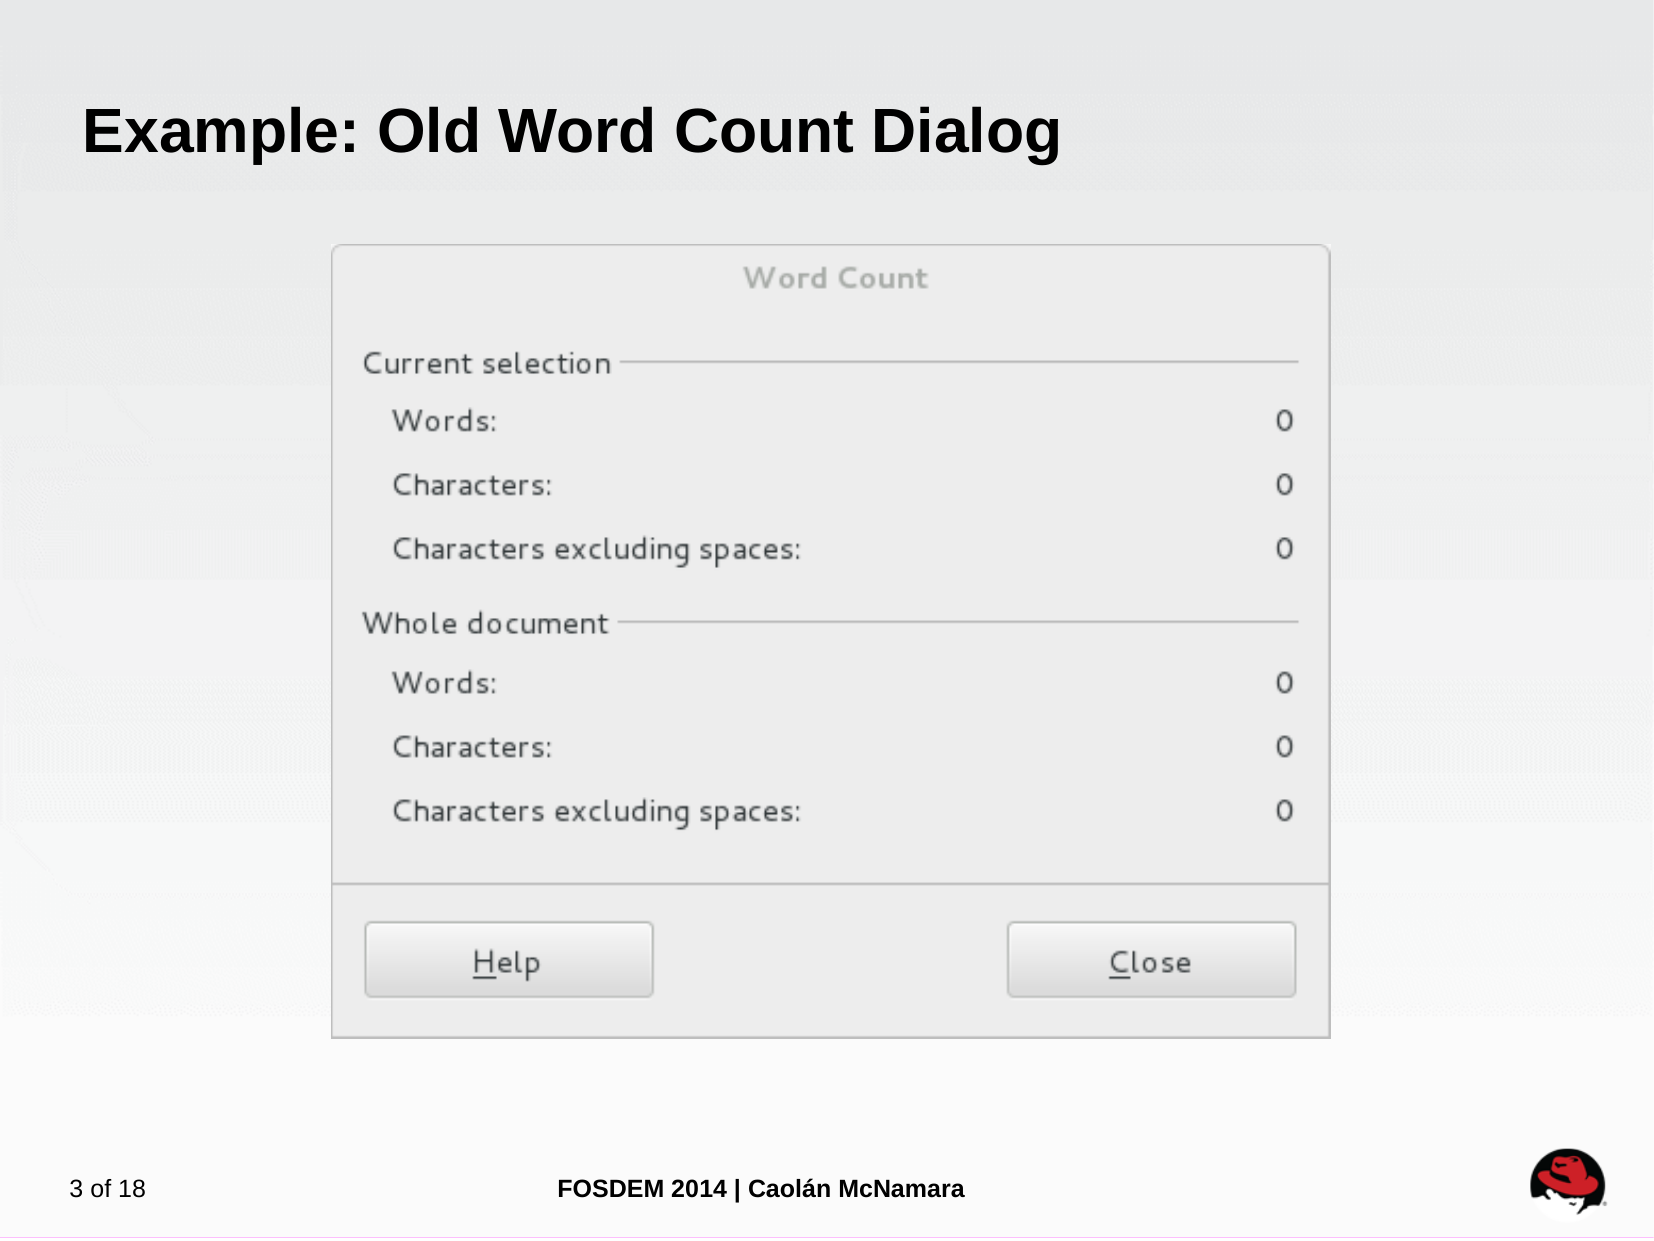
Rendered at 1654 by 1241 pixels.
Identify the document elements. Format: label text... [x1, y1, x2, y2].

title Example: Old Word Count Dialog [82, 37, 1571, 226]
picture [0, 0, 1654, 1241]
